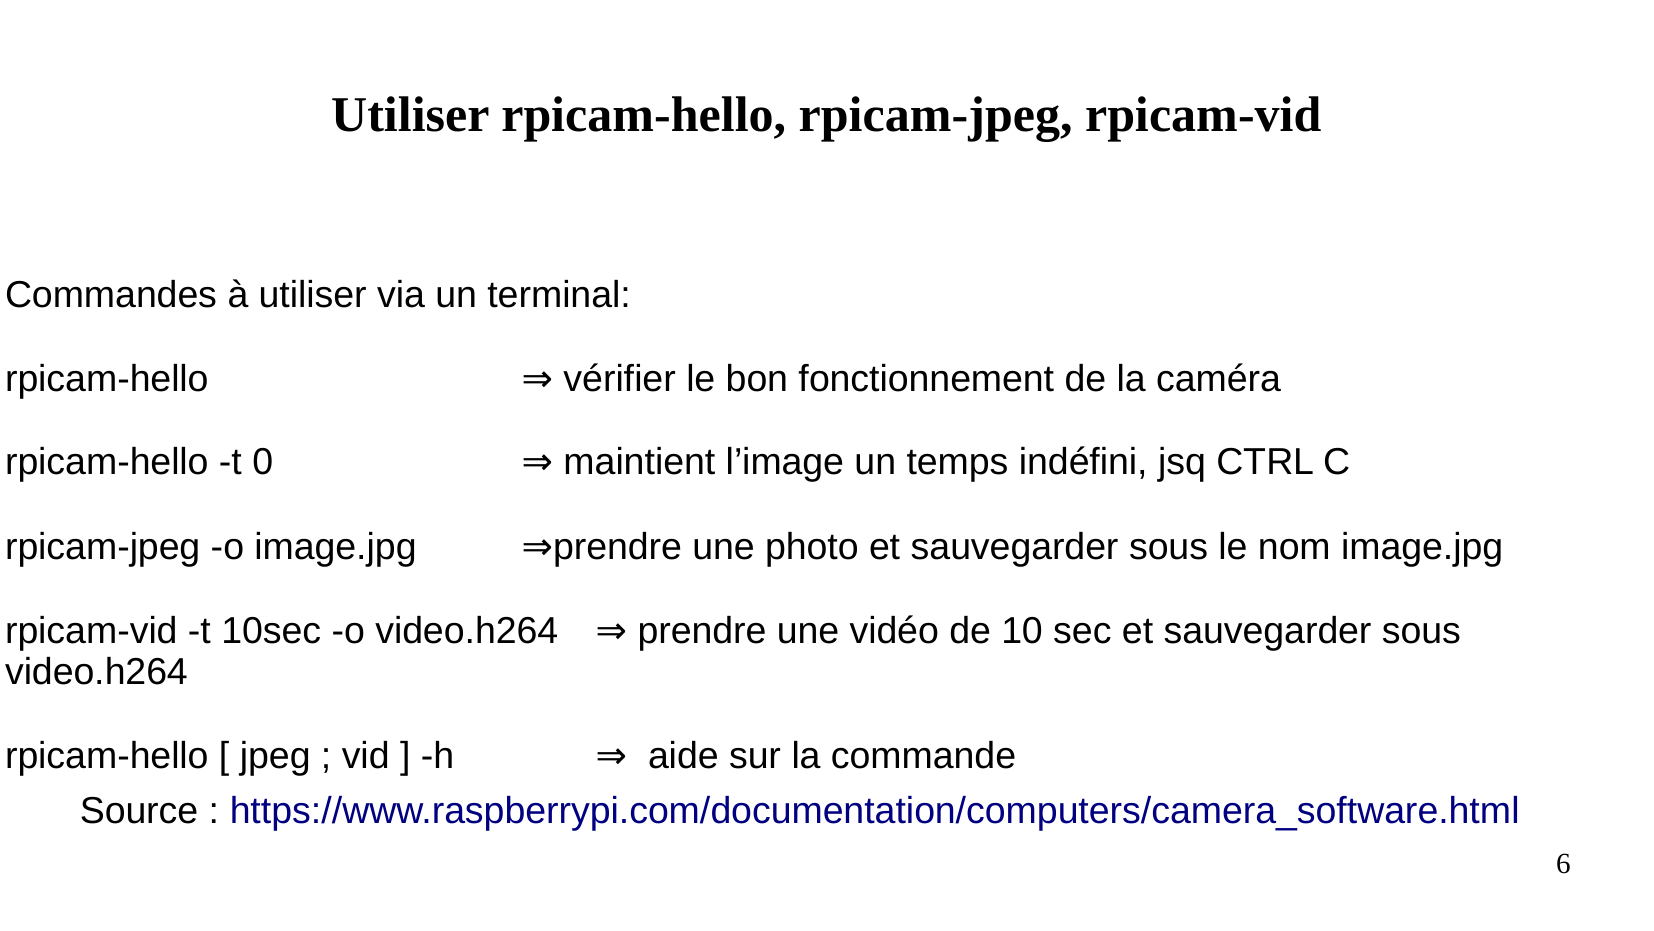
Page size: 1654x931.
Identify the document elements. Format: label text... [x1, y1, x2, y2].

title Utiliser rpicam-hello, rpicam-jpeg, rpicam-vid [82, 37, 1571, 193]
text_box Commandes à utiliser via un terminal: rpicam-hello ⇒ vérifier le bon fonctionnement de la caméra rpicam-hello -t 0 ⇒ maintient l’image un temps indéfini, jsq CTRL C rpicam-jpeg -o image.jpg ⇒prendre une photo et sauvegarder sous le nom image.jpg rpicam-vid -t 10sec -o video.h264 ⇒ prendre une vidéo de 10 sec et sauvegarder sous video.h264 rpicam-hello [ jpeg ; vid ] -h ⇒ aide sur la commande [0, 265, 1654, 743]
text_box Source : https://www.raspberrypi.com/documentation/computers/camera_software.html [64, 781, 1542, 881]
